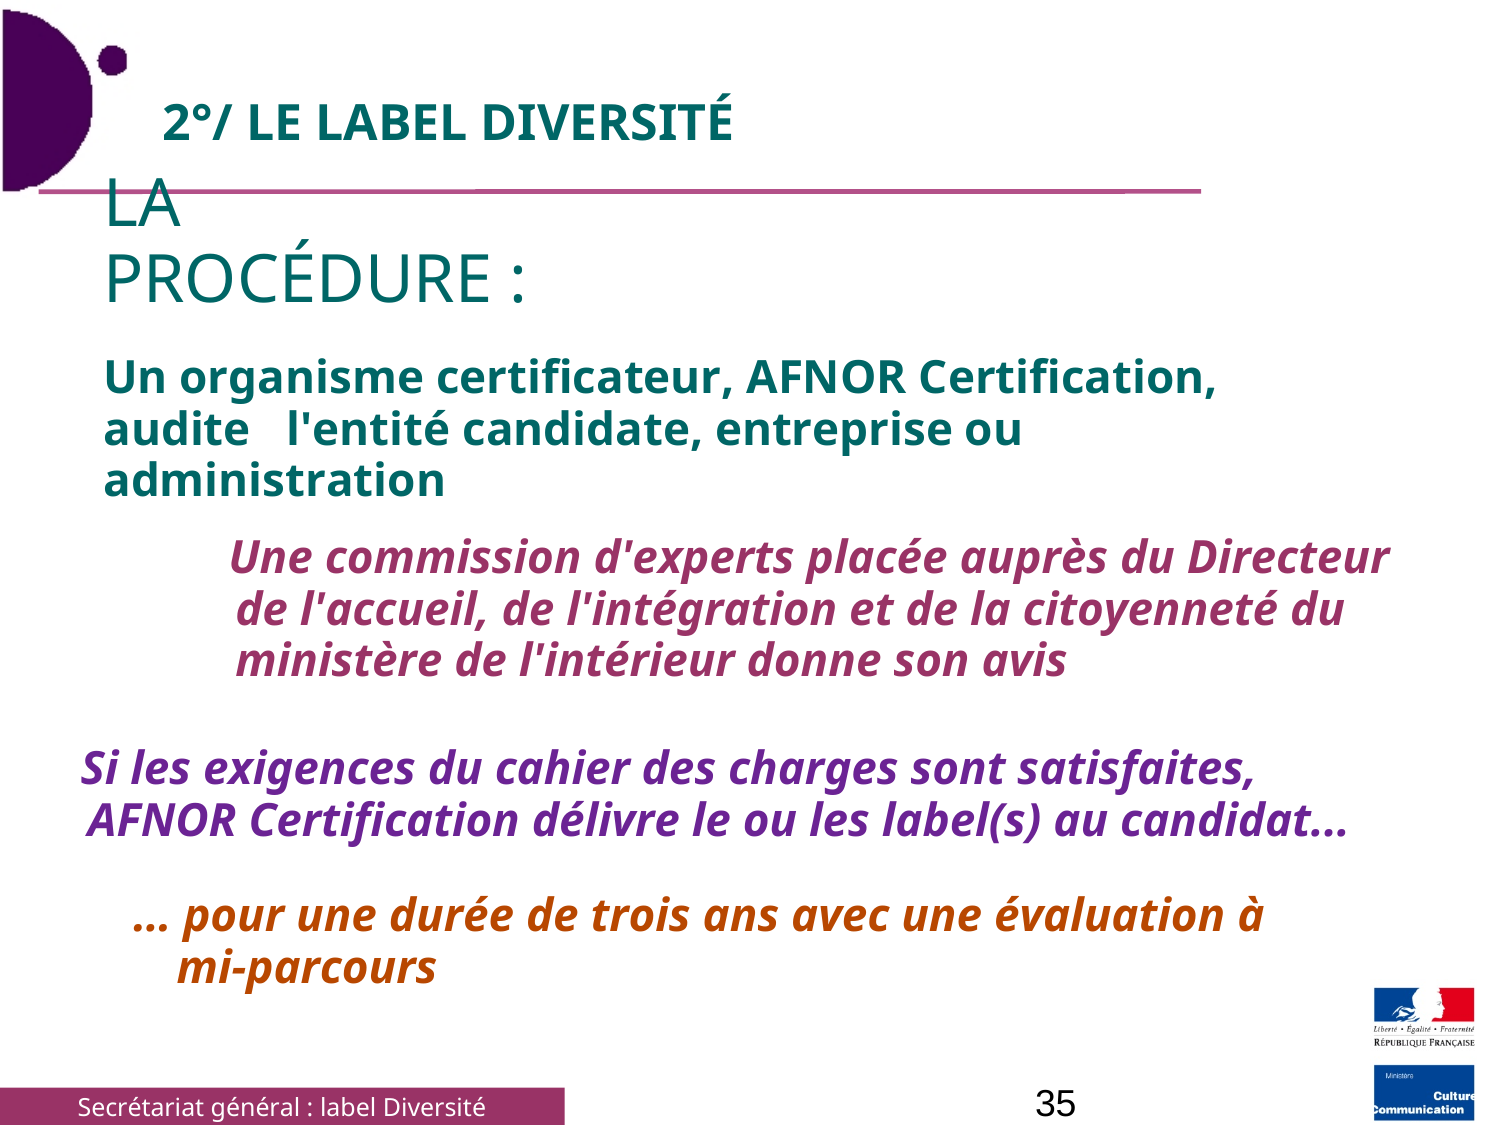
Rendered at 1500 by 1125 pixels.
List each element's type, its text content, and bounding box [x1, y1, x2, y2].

text_box Un organisme certificateur, AFNOR Certification, audite l'entité candidate, entreprise ou administration [88, 354, 1359, 503]
text_box Si les exigences du cahier des charges sont satisfaites, AFNOR Certification délivre le ou les label(s) au candidat... [29, 732, 1418, 857]
text_box Une commission d'experts placée auprès du Directeur de l'accueil, de l'intégration et de la citoyenneté du ministère de l'intérieur donne son avis [177, 521, 1418, 697]
picture [1370, 979, 1477, 1125]
picture [0, 0, 149, 204]
text_box 2°/ LE LABEL DIVERSITÉ [147, 81, 1418, 160]
text_box LA PROCÉDURE : [88, 231, 621, 325]
text_box … pour une durée de trois ans avec une évaluation à mi-parcours [118, 880, 1359, 1004]
picture [115, 194, 149, 204]
text_box <numéro> [1020, 1071, 1370, 1125]
